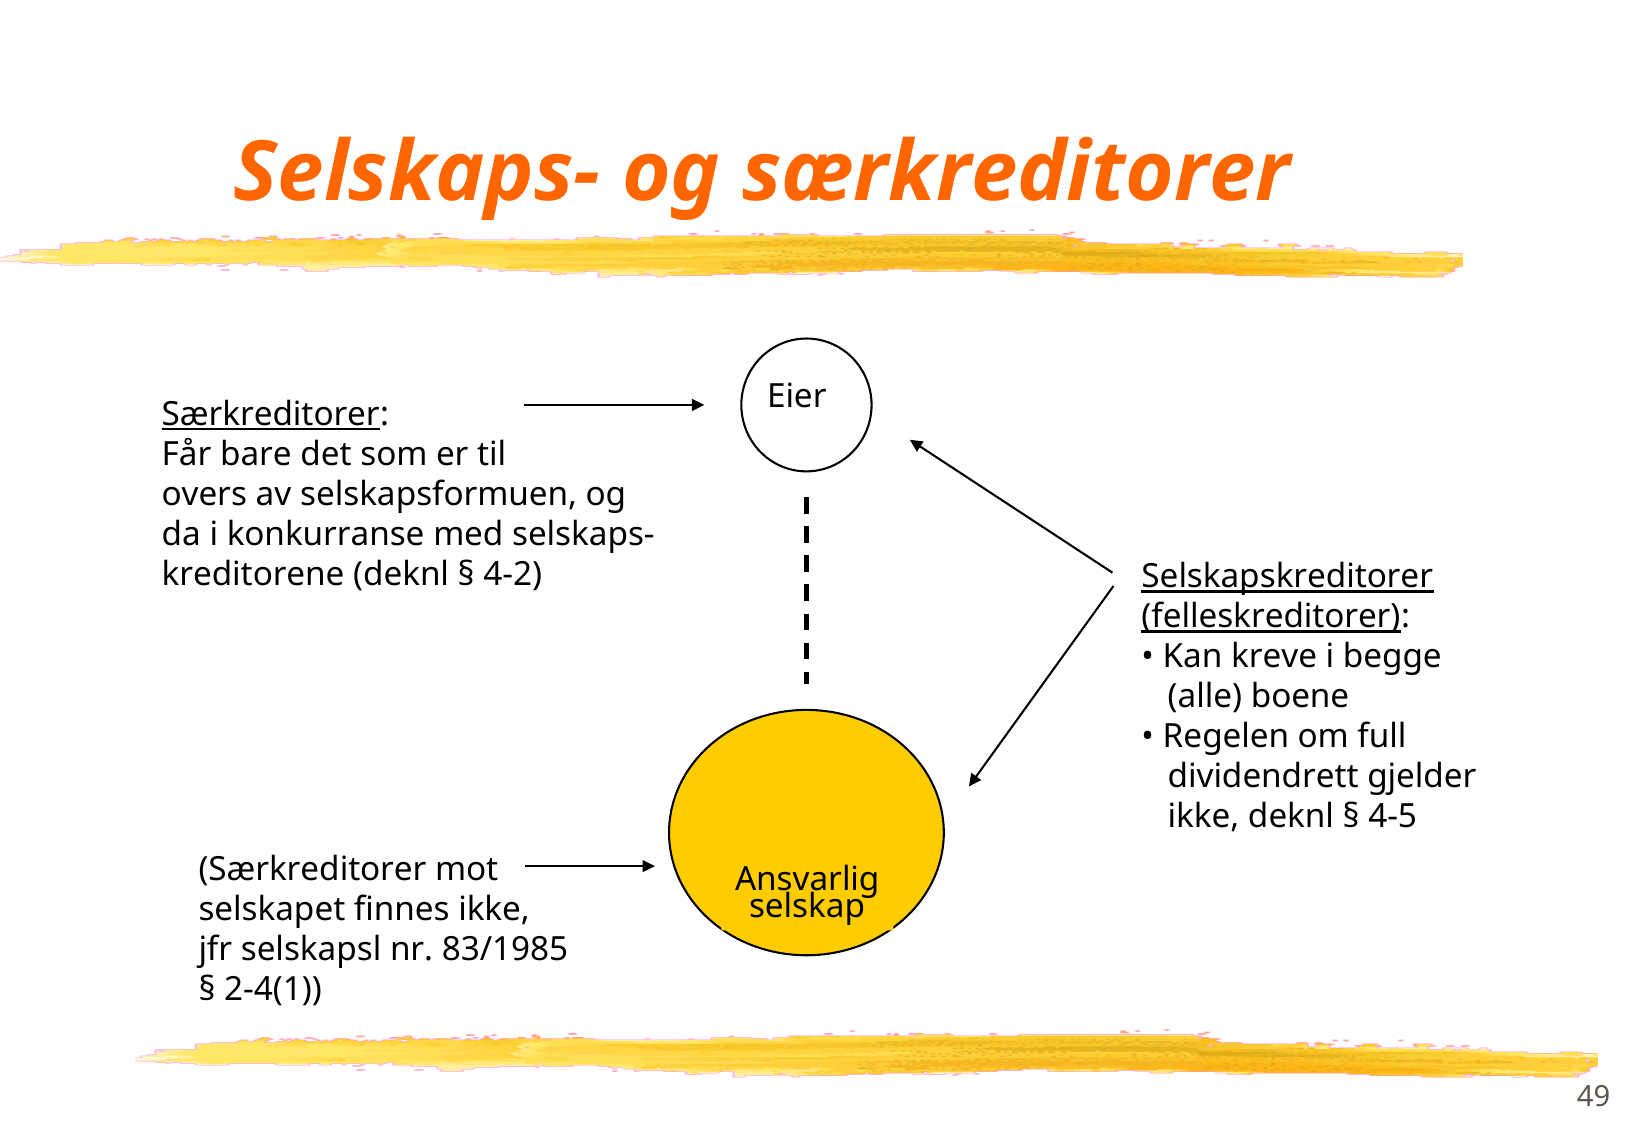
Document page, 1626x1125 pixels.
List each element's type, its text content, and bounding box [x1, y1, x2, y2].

text_box Særkreditorer: Får bare det som er til overs av selskapsformuen, og da i konkurranse med selskaps- kreditorene (deknl § 4-2) [148, 385, 670, 599]
picture [135, 1024, 1598, 1088]
list [0, 309, 1454, 1001]
text_box Eier [753, 367, 841, 422]
title Selskaps- og særkreditorer [72, 37, 1454, 225]
picture [0, 224, 1463, 288]
text_box (Særkreditorer mot selskapet finnes ikke, jfr selskapsl nr. 83/1985 § 2-4(1)) [185, 840, 600, 1014]
text_box Selskapskreditorer (felleskreditorer): • Kan kreve i begge (alle) boene • Regelen om full dividendrett gjelder ikke, deknl § 4-5 [1127, 547, 1491, 841]
text_box [724, 931, 889, 956]
text_box Ansvarlig selskap [721, 860, 894, 931]
text_box [669, 709, 944, 929]
text_box <number> [1516, 1050, 1626, 1125]
